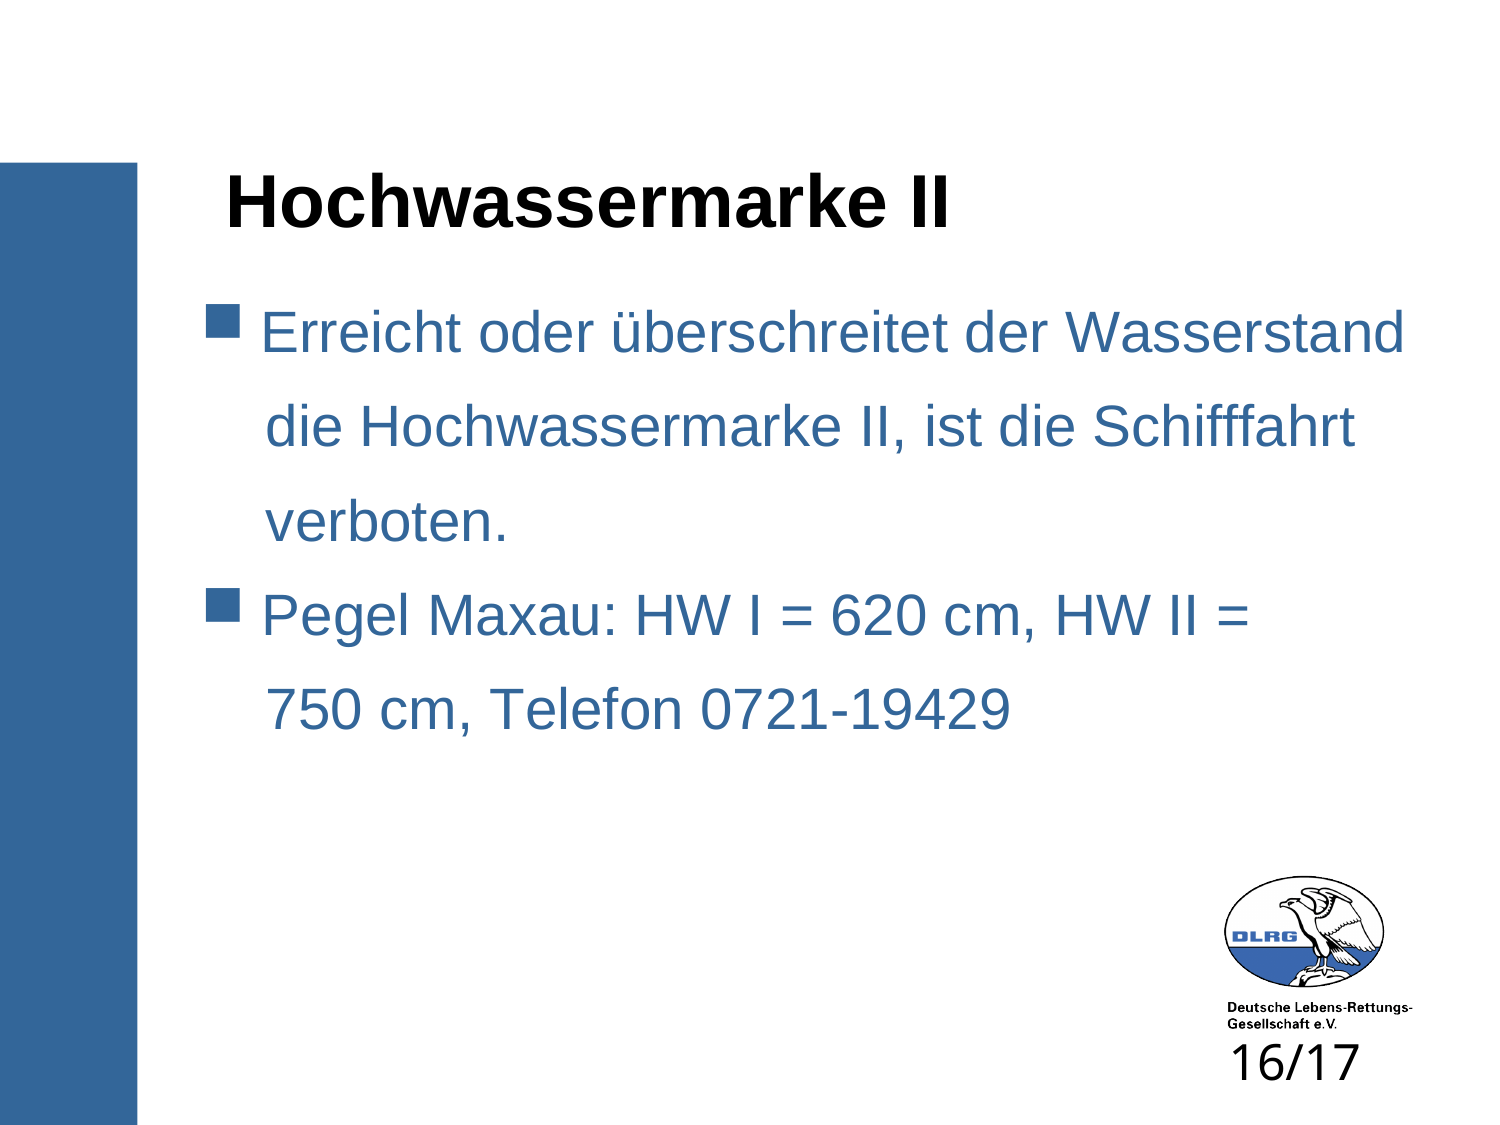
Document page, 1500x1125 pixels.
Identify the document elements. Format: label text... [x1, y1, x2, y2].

text_box Hochwassermarke II [211, 144, 967, 251]
text_box <Nummer>/17 [1213, 1023, 1500, 1102]
text_box Erreicht oder überschreitet der Wasserstand die Hochwassermarke II, ist die Schifffahrt verboten. Pegel Maxau: HW I = 620 cm, HW II = 750 cm, Telefon 0721-19429 [186, 261, 1471, 882]
picture [1224, 882, 1413, 1023]
